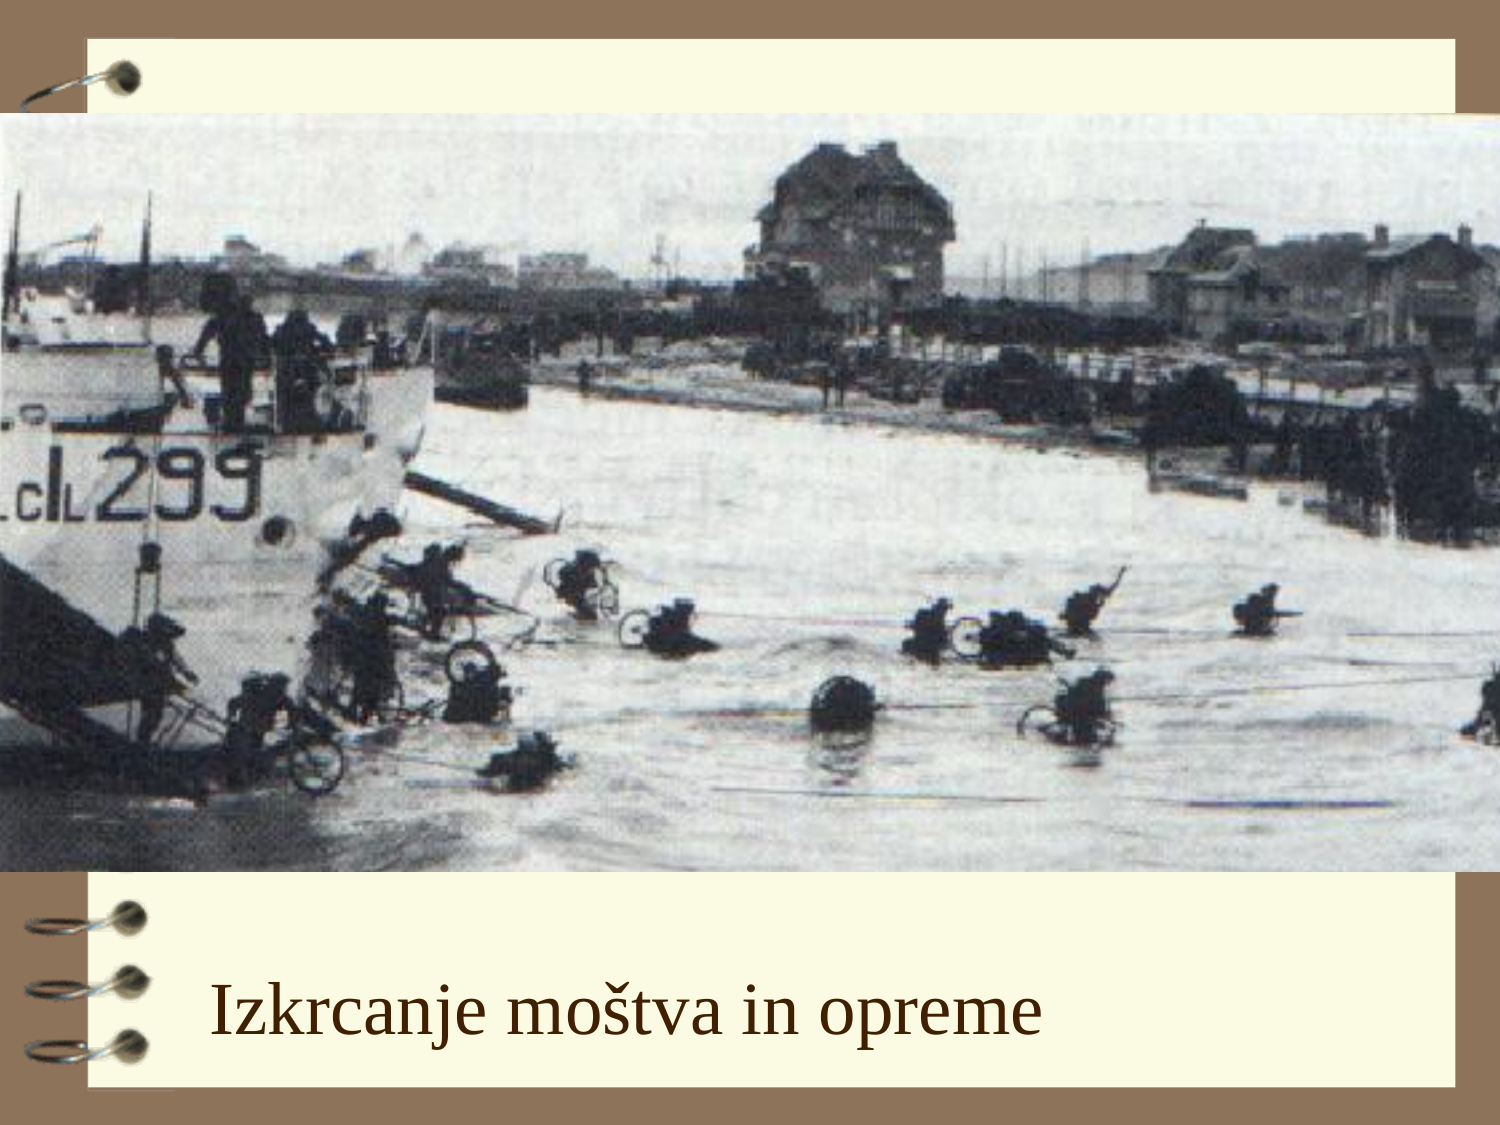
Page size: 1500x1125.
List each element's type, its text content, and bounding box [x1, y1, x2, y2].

picture [0, 0, 1500, 1125]
text_box Izkrcanje moštva in opreme [194, 952, 1353, 1058]
